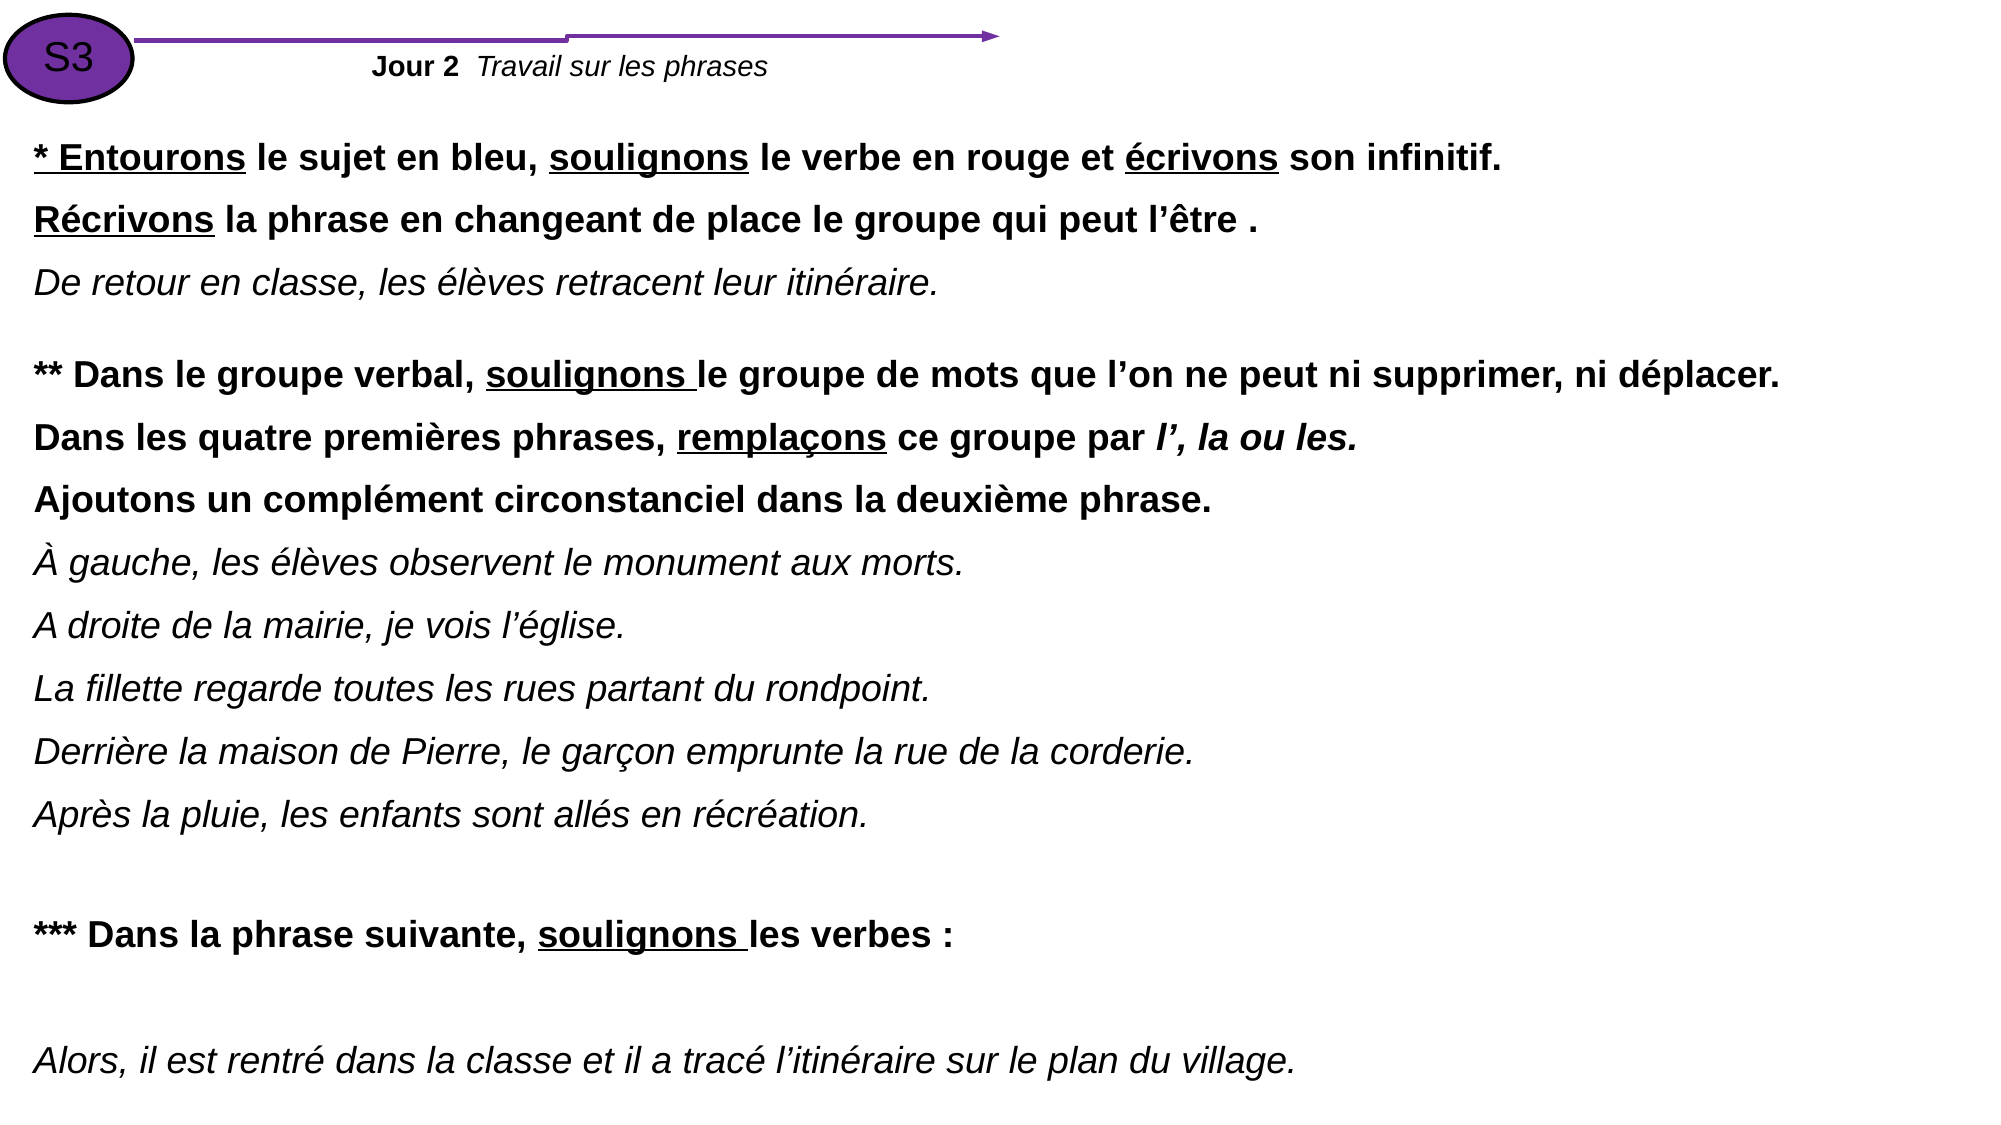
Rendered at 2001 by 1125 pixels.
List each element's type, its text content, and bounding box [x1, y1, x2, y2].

text_box * Entourons le sujet en bleu, soulignons le verbe en rouge et écrivons son infinitif. Récrivons la phrase en changeant de place le groupe qui peut l’être . De retour en classe, les élèves retracent leur itinéraire. ** Dans le groupe verbal, soulignons le groupe de mots que l’on ne peut ni supprimer, ni déplacer. Dans les quatre premières phrases, remplaçons ce groupe par l’, la ou les. Ajoutons un complément circonstanciel dans la deuxième phrase. À gauche, les élèves observent le monument aux morts. A droite de la mairie, je vois l’église. La fillette regarde toutes les rues partant du rondpoint. Derrière la maison de Pierre, le garçon emprunte la rue de la corderie. Après la pluie, les enfants sont allés en récréation. *** Dans la phrase suivante, soulignons les verbes : Alors, il est rentré dans la classe et il a tracé l’itinéraire sur le plan du village. [27, 108, 1972, 1125]
text_box S3 [4, 14, 133, 103]
text_box Jour 2 Travail sur les phrases [133, 43, 1007, 99]
